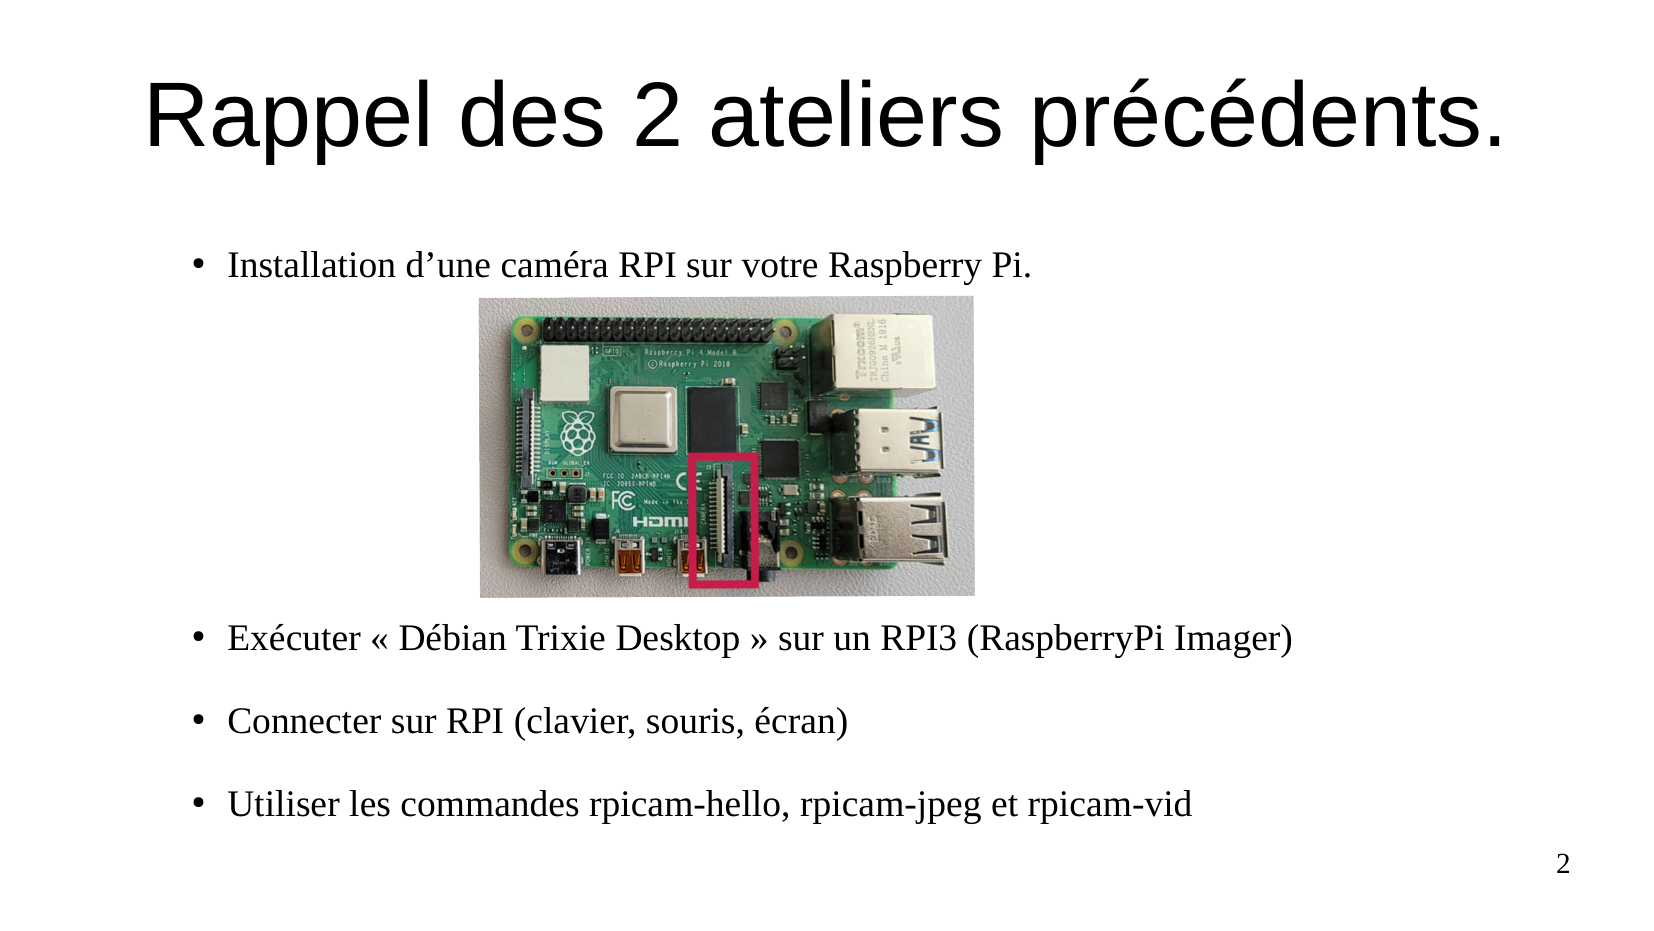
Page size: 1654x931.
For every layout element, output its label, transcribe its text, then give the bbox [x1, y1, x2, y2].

picture [478, 295, 975, 598]
text_box Installation d’une caméra RPI sur votre Raspberry Pi. Exécuter « Débian Trixie Desktop » sur un RPI3 (RaspberryPi Imager) Connecter sur RPI (clavier, souris, écran) Utiliser les commandes rpicam-hello, rpicam-jpeg et rpicam-vid [177, 236, 1477, 874]
title Rappel des 2 ateliers précédents. [82, 37, 1571, 193]
